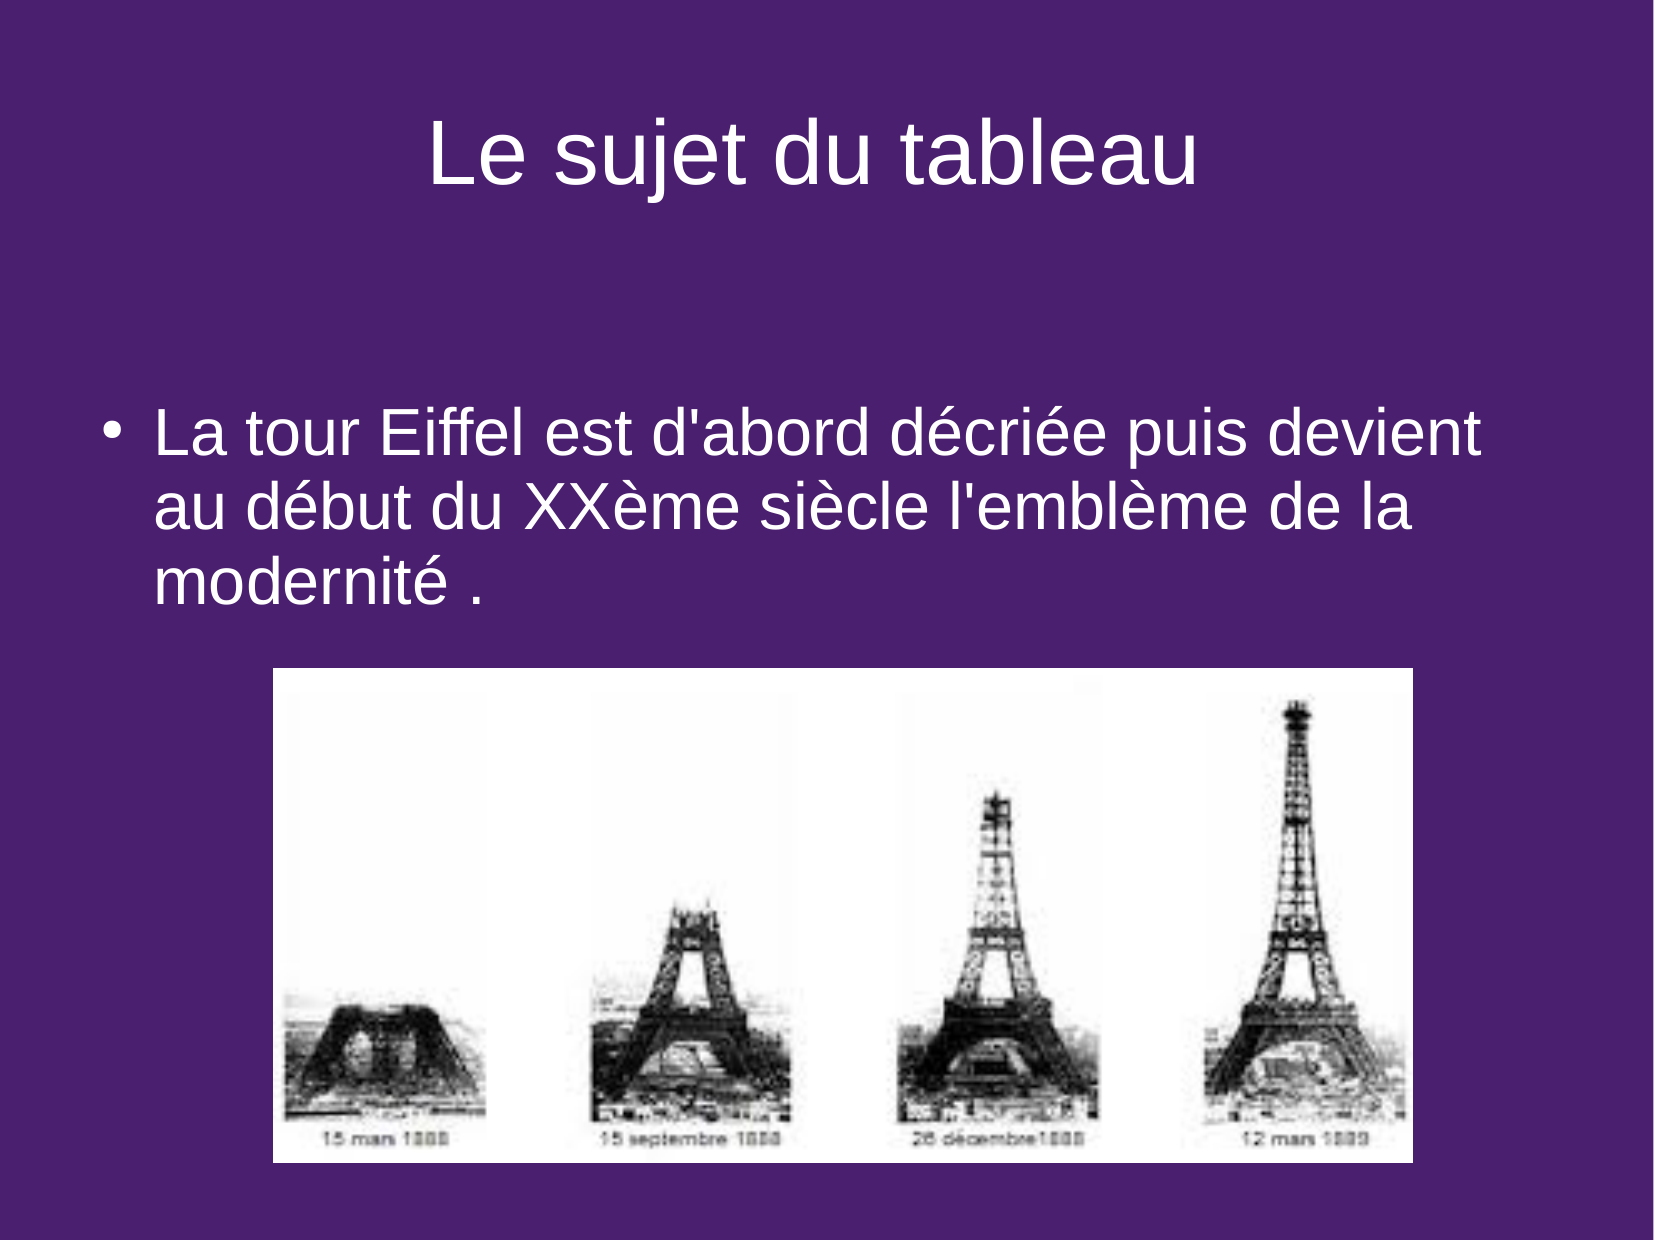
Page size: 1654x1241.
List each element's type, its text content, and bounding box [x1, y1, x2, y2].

picture [273, 668, 1413, 1163]
title Le sujet du tableau [82, 49, 1571, 257]
list La tour Eiffel est d'abord décriée puis devient au début du XXème siècle l'emblème de la modernité . [82, 290, 1571, 634]
